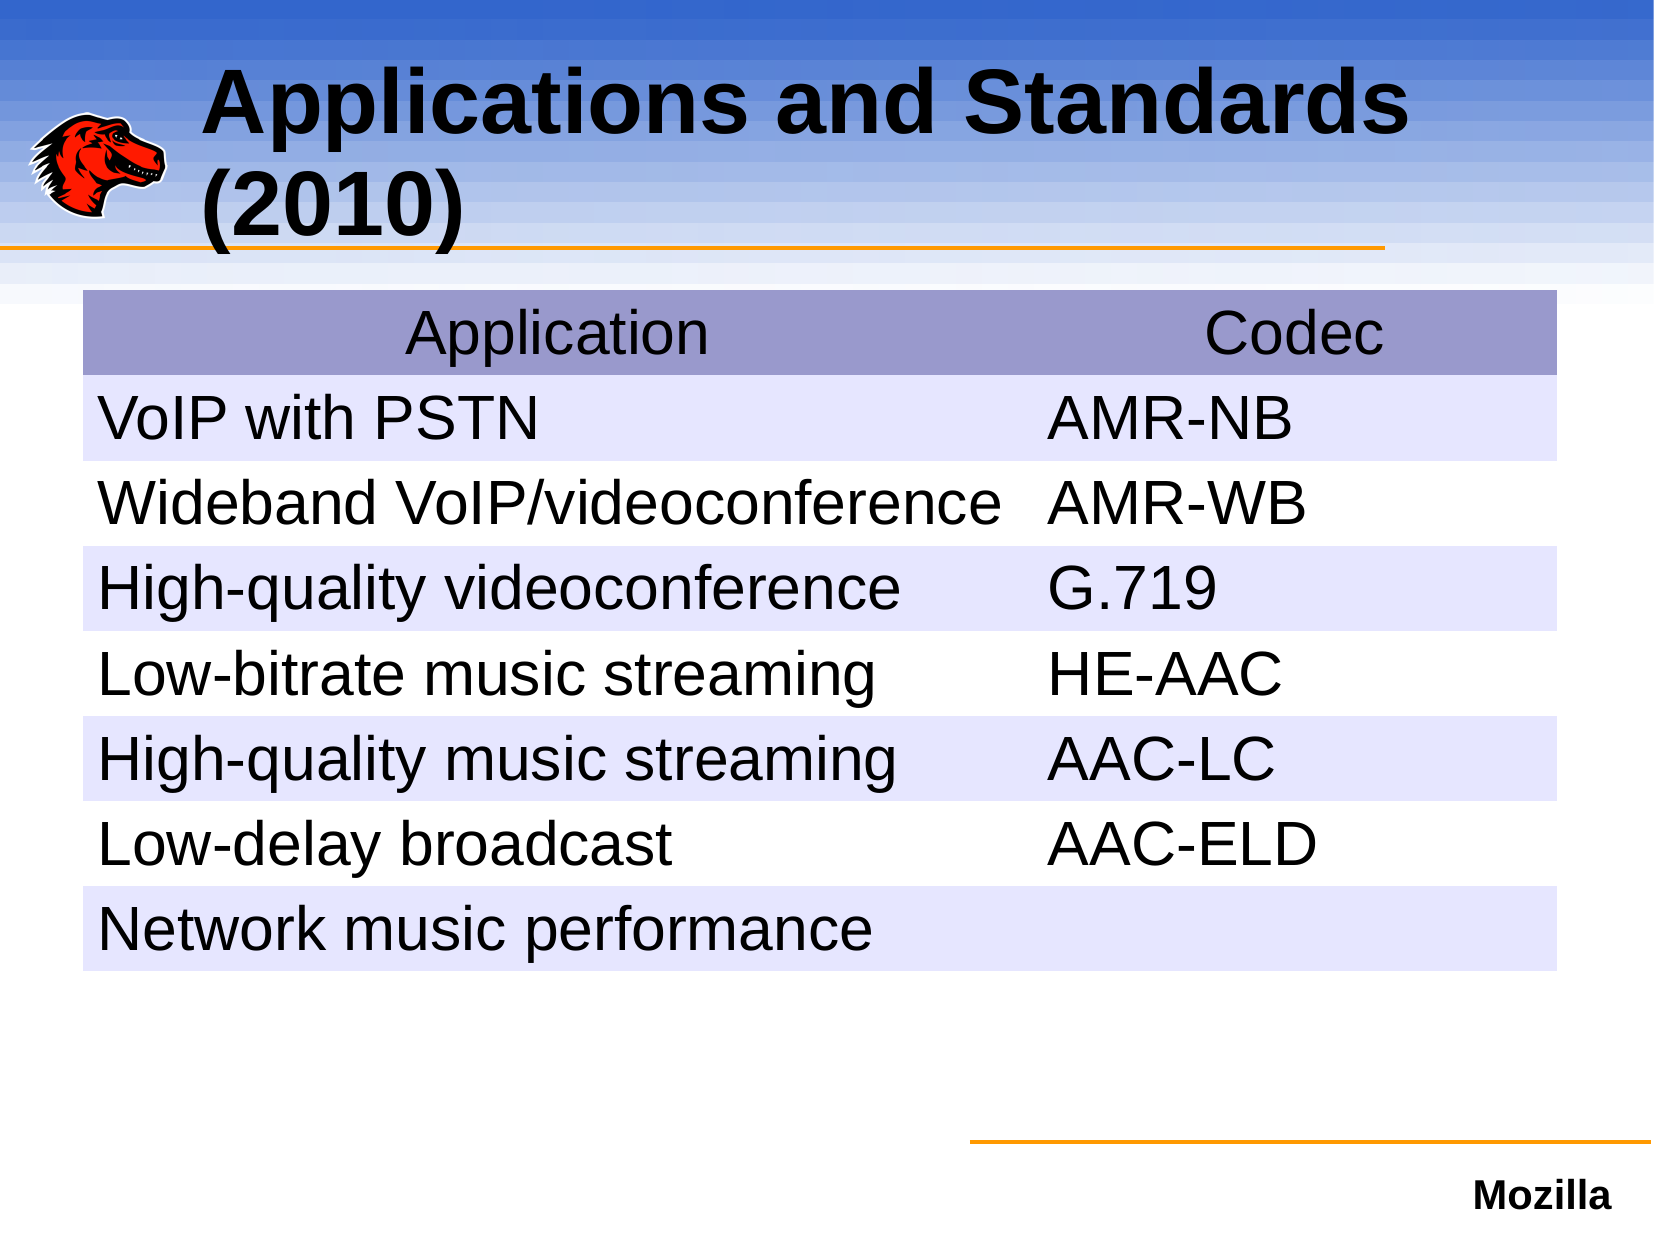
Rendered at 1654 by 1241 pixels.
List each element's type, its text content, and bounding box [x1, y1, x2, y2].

table_cell AMR-WB [1033, 461, 1557, 546]
table_header Application [83, 290, 1033, 375]
table_cell AMR-NB [1033, 375, 1557, 461]
table_cell G.719 [1033, 546, 1557, 631]
table_cell Network music performance [83, 886, 1033, 971]
table_cell HE-AAC [1033, 631, 1557, 716]
table_cell AAC-ELD [1033, 801, 1557, 886]
table_cell High-quality music streaming [83, 716, 1033, 801]
table_cell Low-bitrate music streaming [83, 631, 1033, 716]
table_cell Low-delay broadcast [83, 801, 1033, 886]
table_cell AAC-LC [1033, 716, 1557, 801]
table_cell High-quality videoconference [83, 546, 1033, 631]
picture [0, 0, 1654, 1241]
title Applications and Standards (2010) [200, 49, 1571, 257]
table_cell VoIP with PSTN [83, 375, 1033, 461]
table_cell Wideband VoIP/videoconference [83, 461, 1033, 546]
table_header Codec [1033, 290, 1557, 375]
table_cell [1033, 886, 1557, 971]
